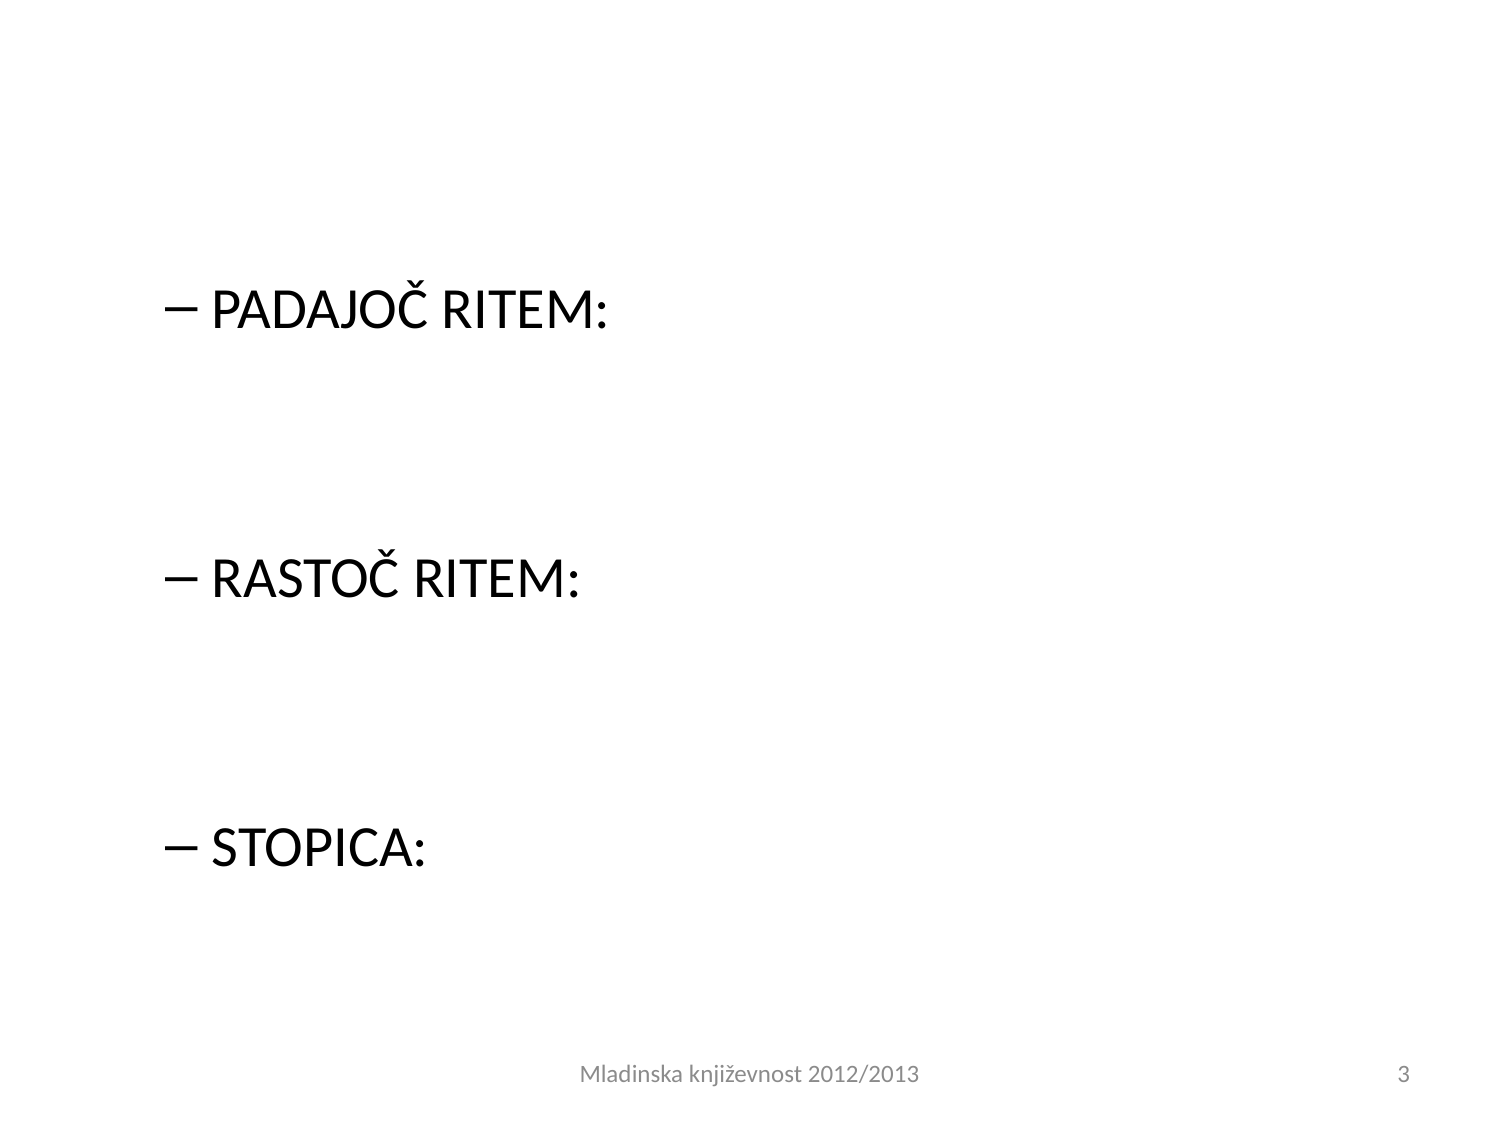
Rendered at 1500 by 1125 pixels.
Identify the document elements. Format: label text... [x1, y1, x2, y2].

slide_number <number> [1074, 1042, 1425, 1103]
list PADAJOČ RITEM: RASTOČ RITEM: STOPICA: [75, 262, 1425, 1005]
footer Mladinska književnost 2012/2013 [512, 1042, 988, 1103]
